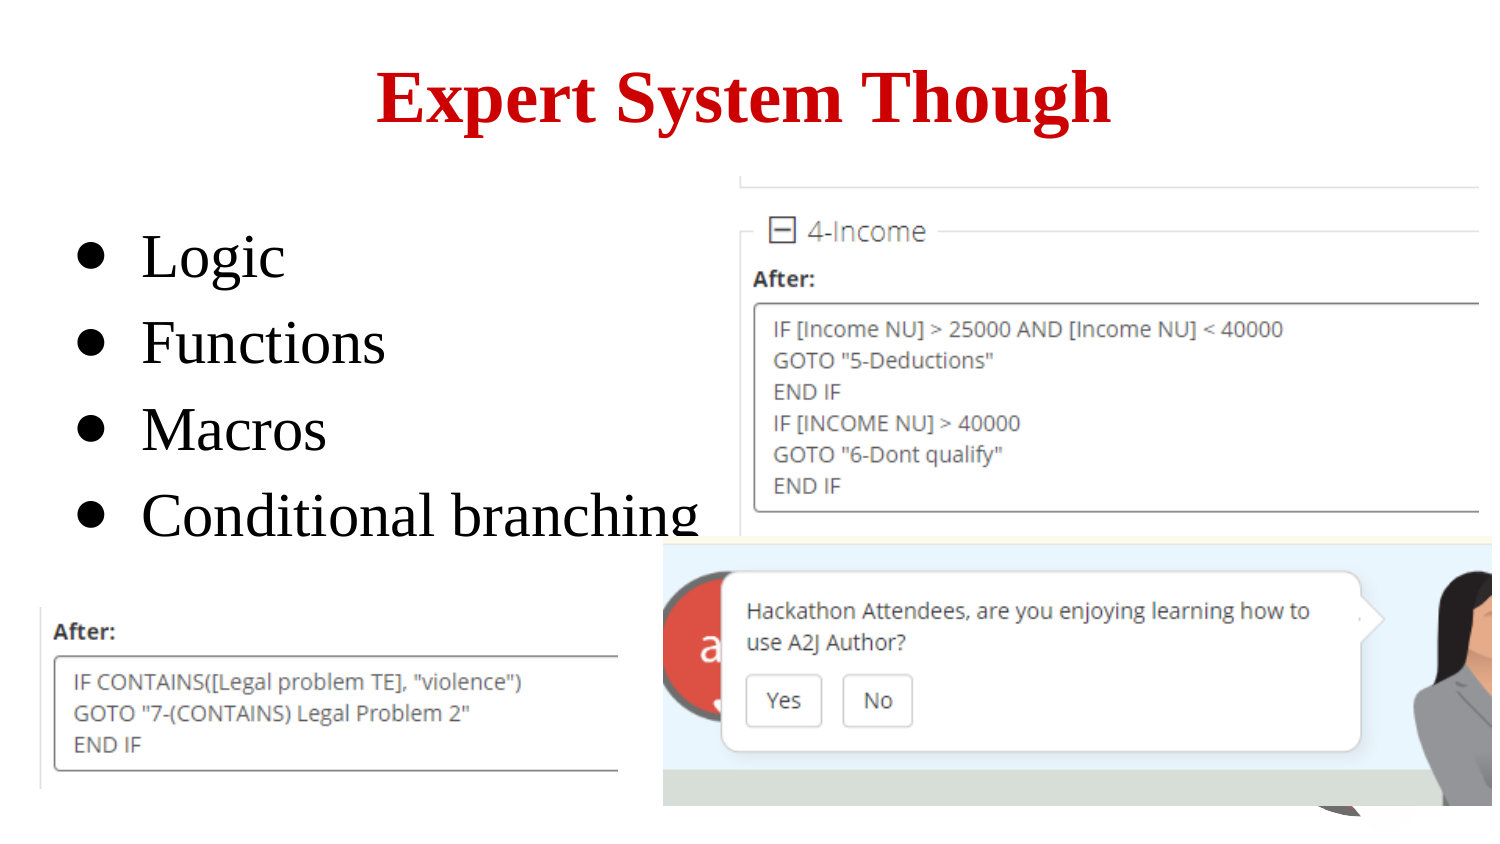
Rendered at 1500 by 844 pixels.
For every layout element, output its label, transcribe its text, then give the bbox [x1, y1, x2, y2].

picture [663, 176, 1492, 844]
list Logic Functions Macros Conditional branching [51, 189, 721, 750]
title Expert System Though [45, 32, 1444, 127]
picture [29, 607, 618, 789]
